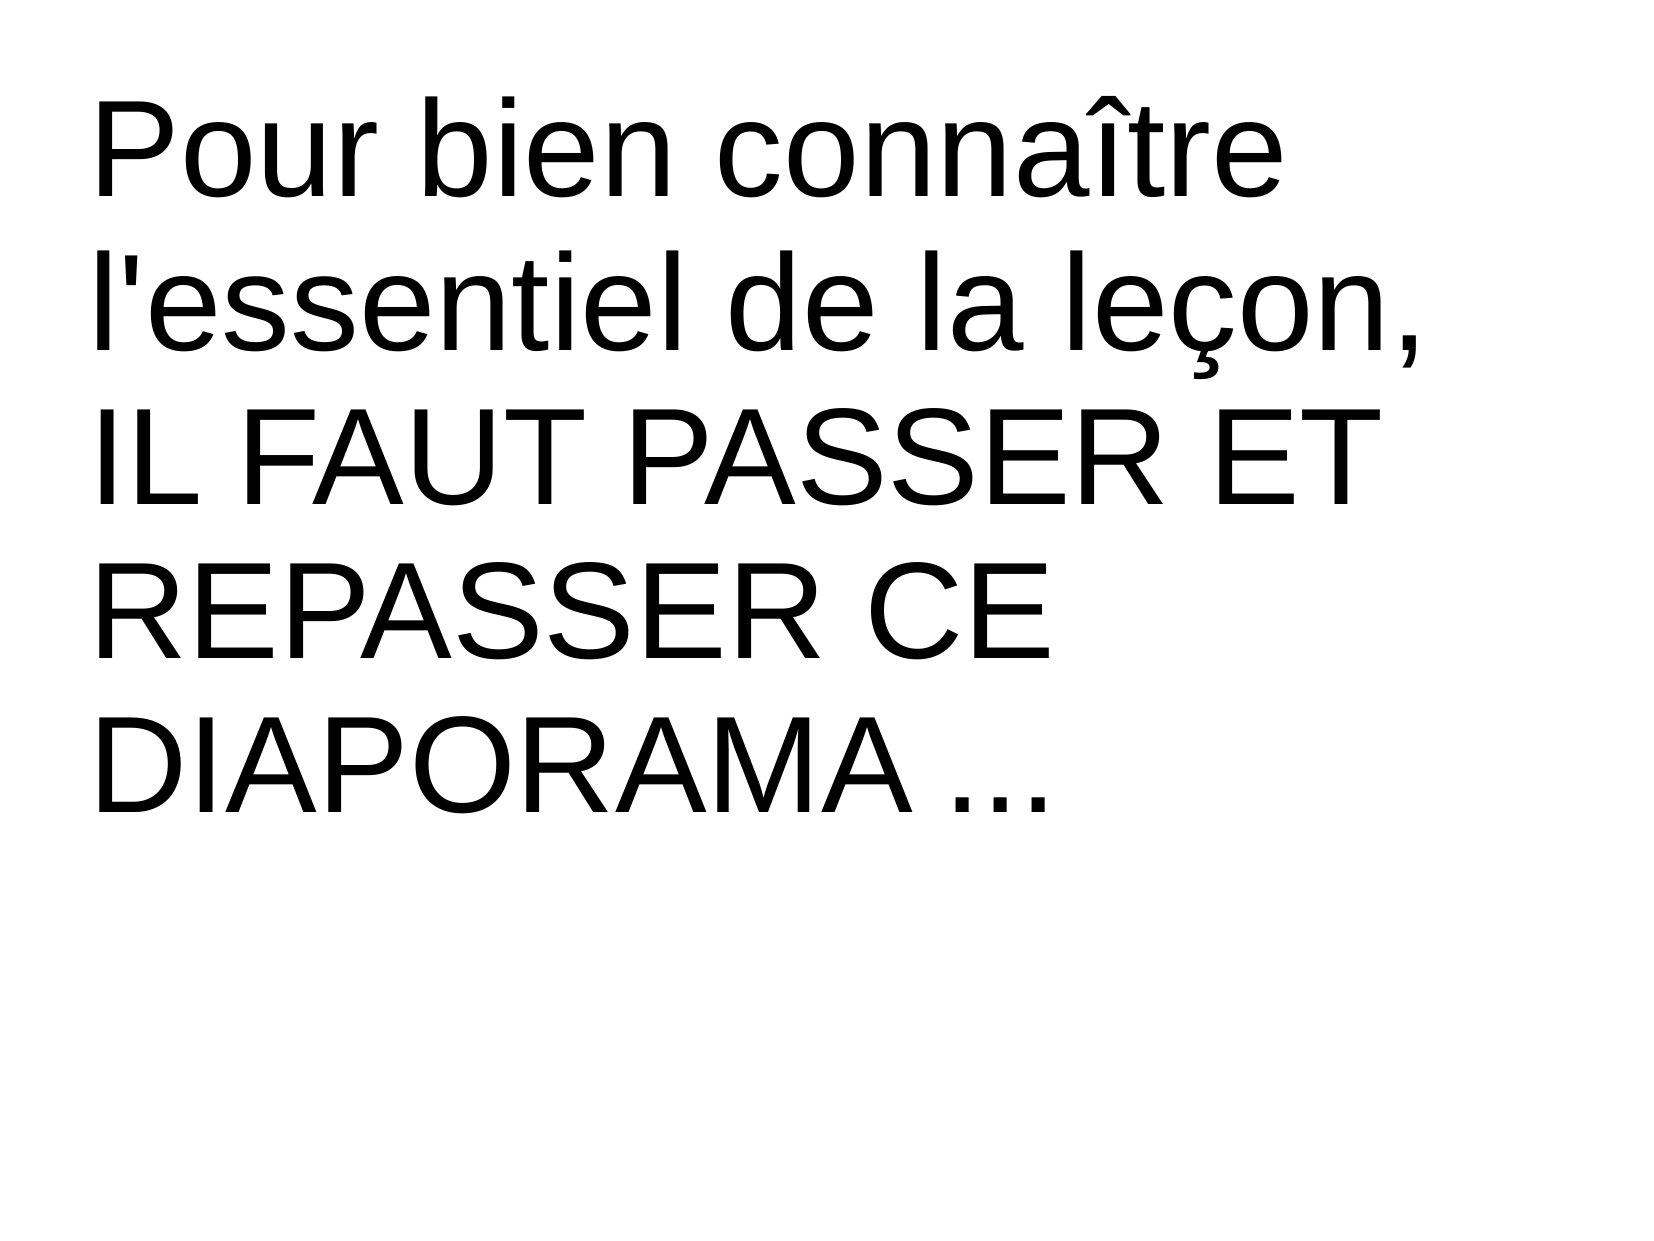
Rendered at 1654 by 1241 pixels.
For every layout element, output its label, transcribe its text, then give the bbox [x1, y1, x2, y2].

title Pour bien connaître l'essentiel de la leçon, IL FAUT PASSER ET REPASSER CE DIAPORAMA ... [88, 72, 1636, 842]
